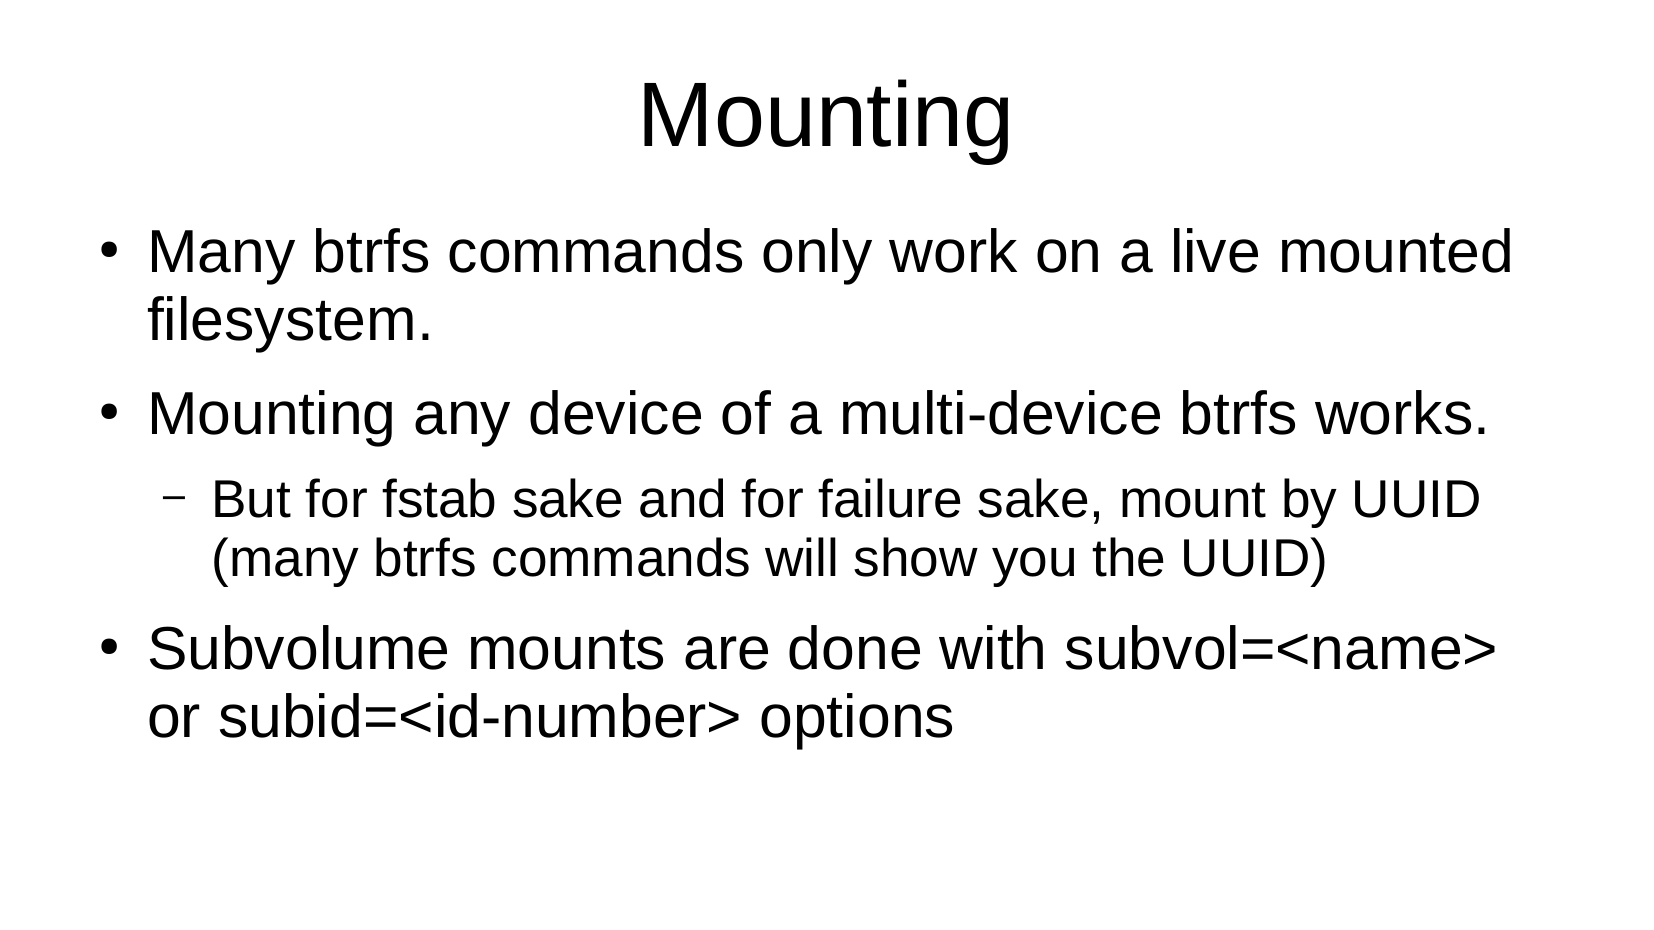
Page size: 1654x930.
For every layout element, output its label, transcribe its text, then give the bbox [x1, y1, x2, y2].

title Mounting [82, 37, 1571, 193]
list Many btrfs commands only work on a live mounted filesystem. Mounting any device of a multi-device btrfs works. But for fstab sake and for failure sake, mount by UUID (many btrfs commands will show you the UUID) Subvolume mounts are done with subvol=<name> or subid=<id-number> options [82, 217, 1571, 757]
